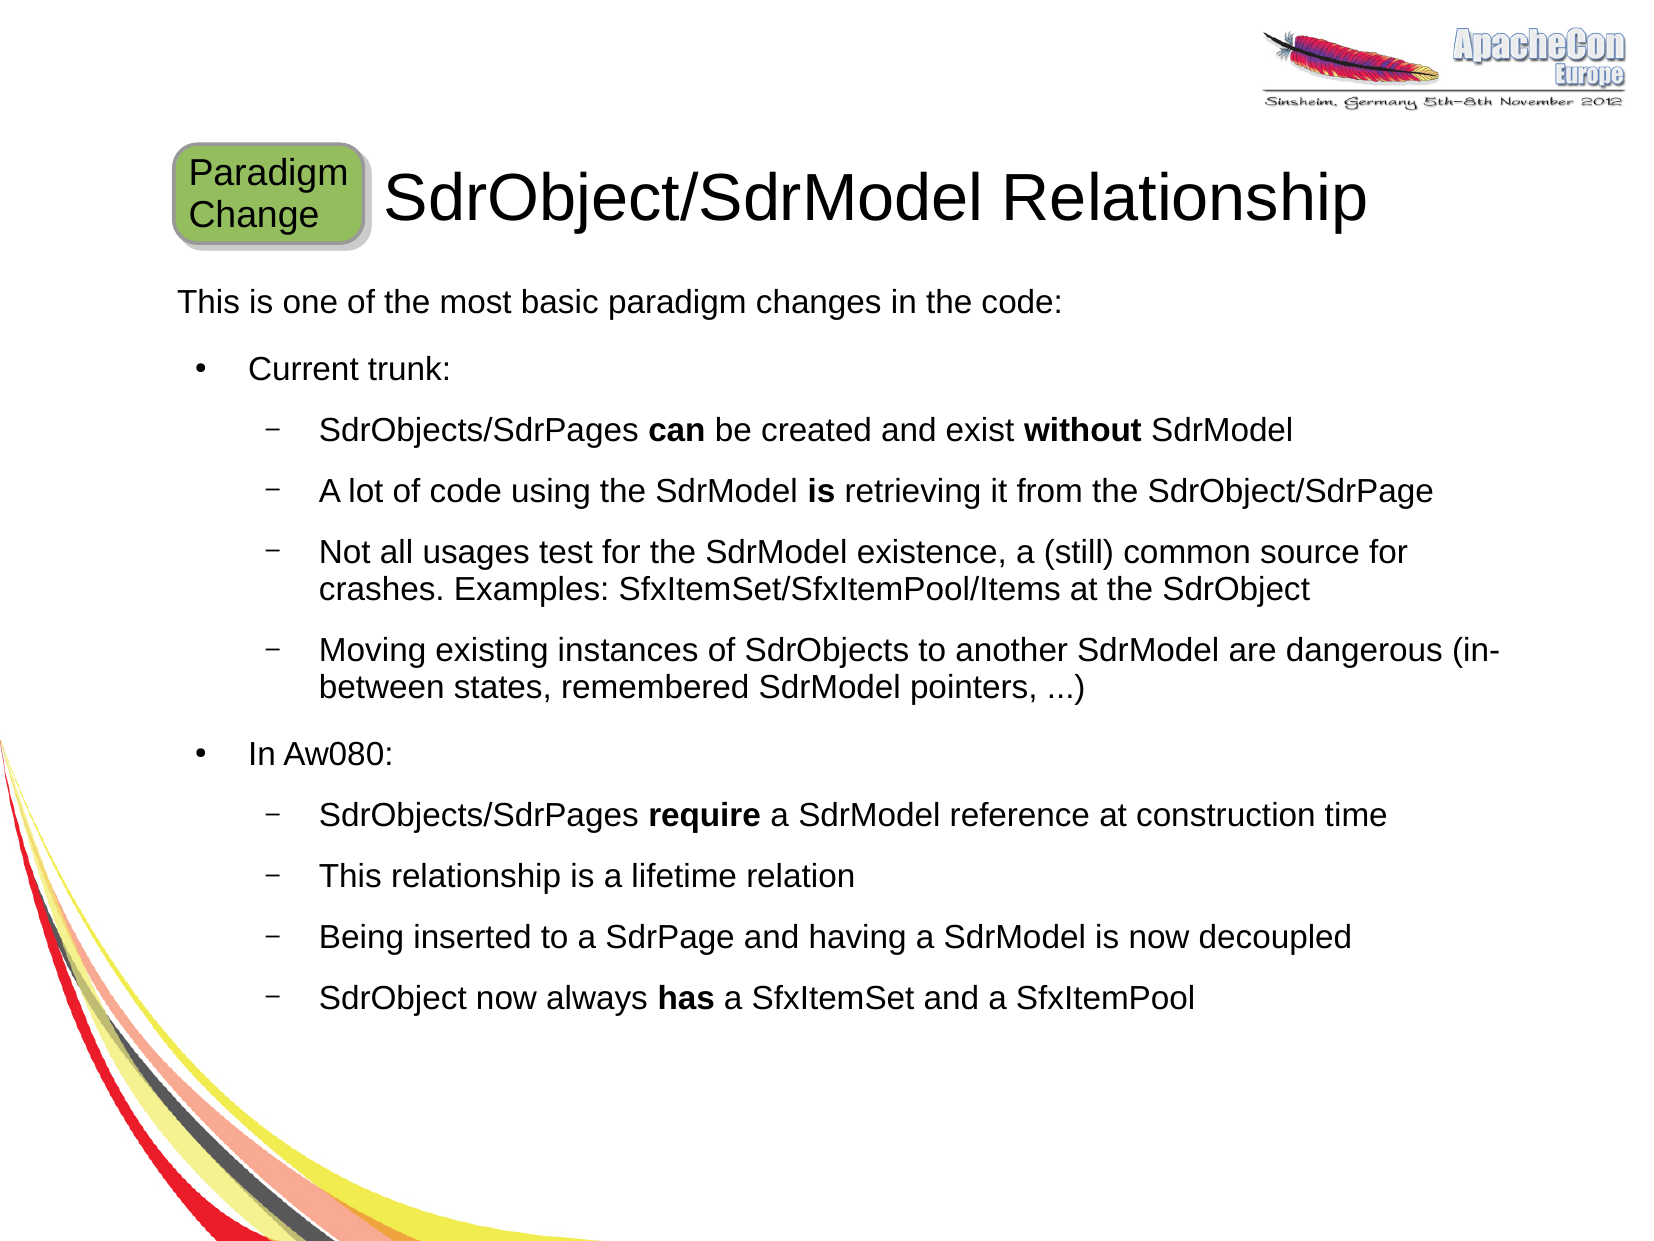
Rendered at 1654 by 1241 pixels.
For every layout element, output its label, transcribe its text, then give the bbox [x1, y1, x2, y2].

text_box Paradigm Change [173, 144, 364, 244]
picture [0, 0, 1654, 1241]
list This is one of the most basic paradigm changes in the code: Current trunk: SdrObjects/SdrPages can be created and exist without SdrModel A lot of code using the SdrModel is retrieving it from the SdrObject/SdrPage Not all usages test for the SdrModel existence, a (still) common source for crashes. Examples: SfxItemSet/SfxItemPool/Items at the SdrObject Moving existing instances of SdrObjects to another SdrModel are dangerous (in-between states, remembered SdrModel pointers, ...) In Aw080: SdrObjects/SdrPages require a SdrModel reference at construction time This relationship is a lifetime relation Being inserted to a SdrPage and having a SdrModel is now decoupled SdrObject now always has a SfxItemSet and a SfxItemPool [177, 283, 1536, 1024]
title SdrObject/SdrModel Relationship [383, 148, 1536, 247]
